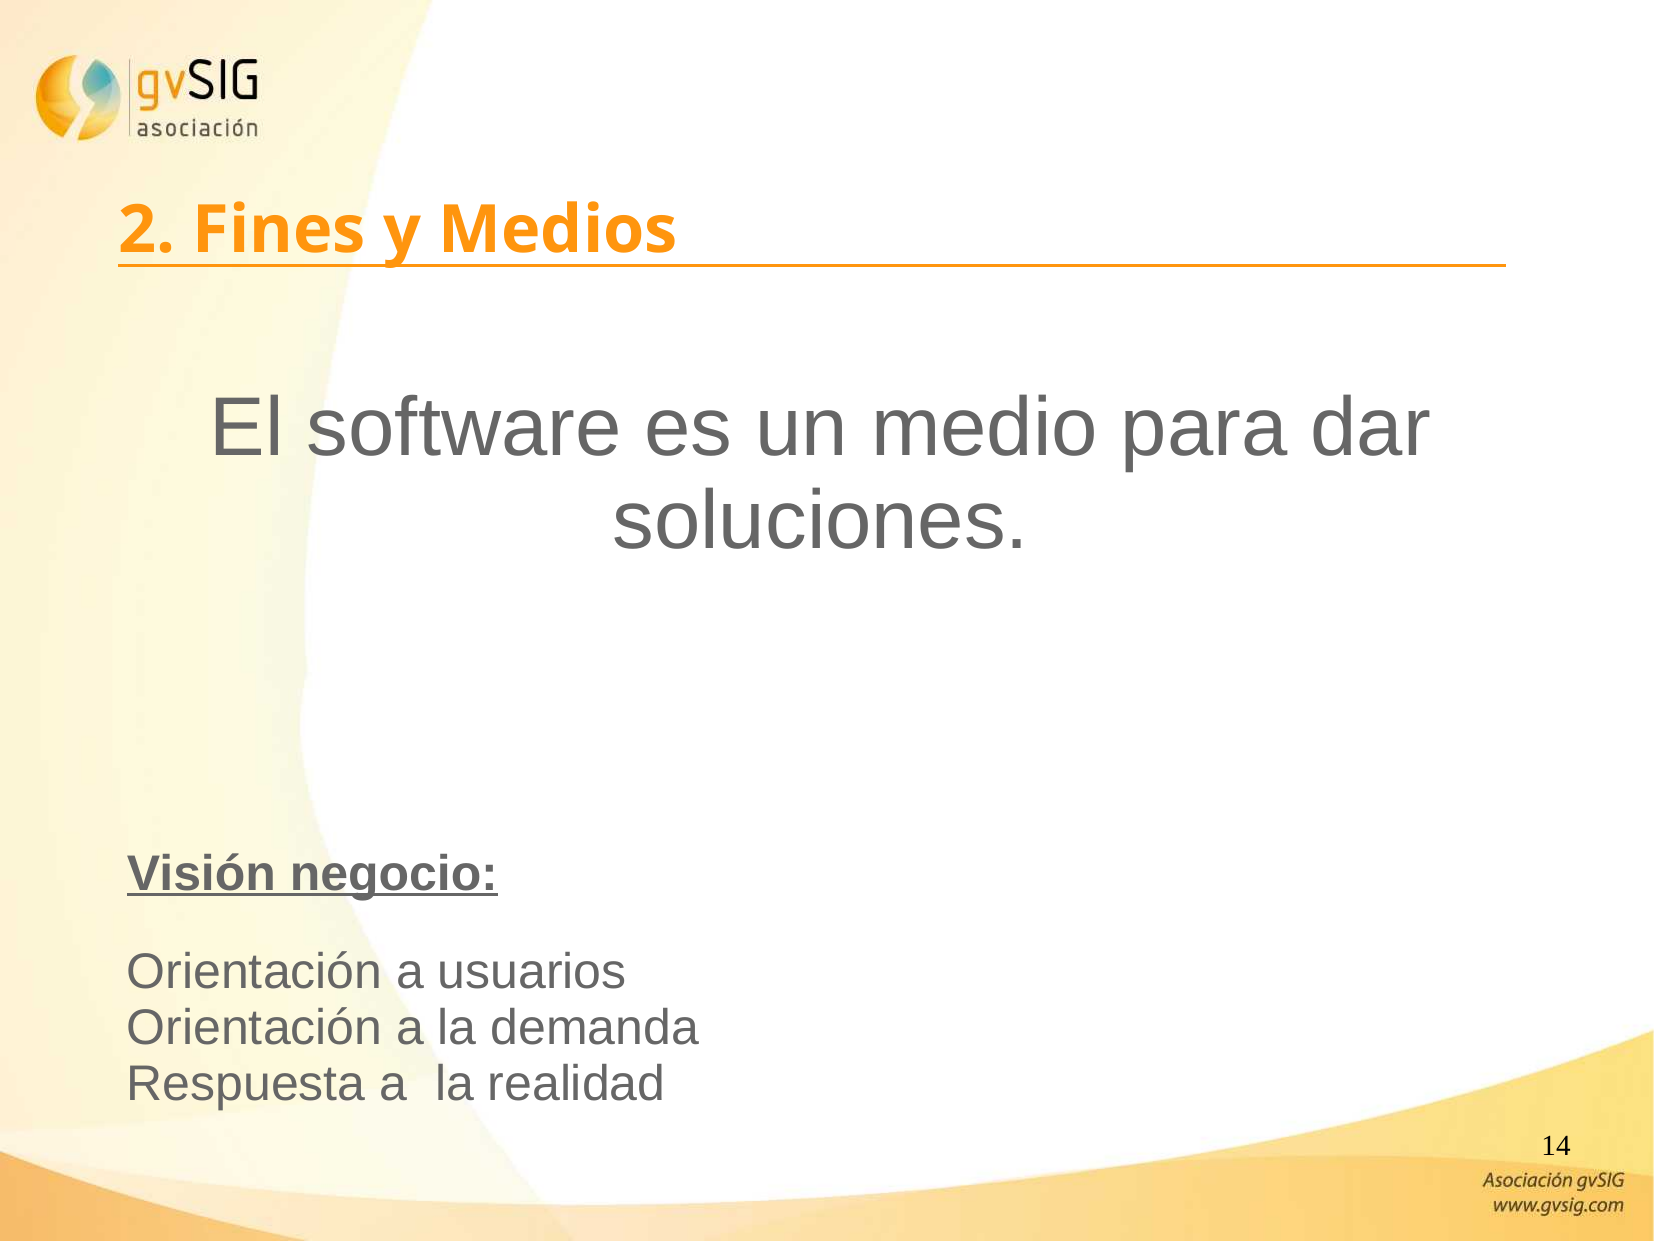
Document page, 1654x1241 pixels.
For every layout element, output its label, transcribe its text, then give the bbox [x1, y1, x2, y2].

picture [0, 0, 1654, 1241]
text_box El software es un medio para dar soluciones. Visión negocio: Orientación a usuarios Orientación a la demanda Respuesta a la realidad [112, 373, 1530, 1202]
title 2. Fines y Medios [118, 177, 1607, 276]
